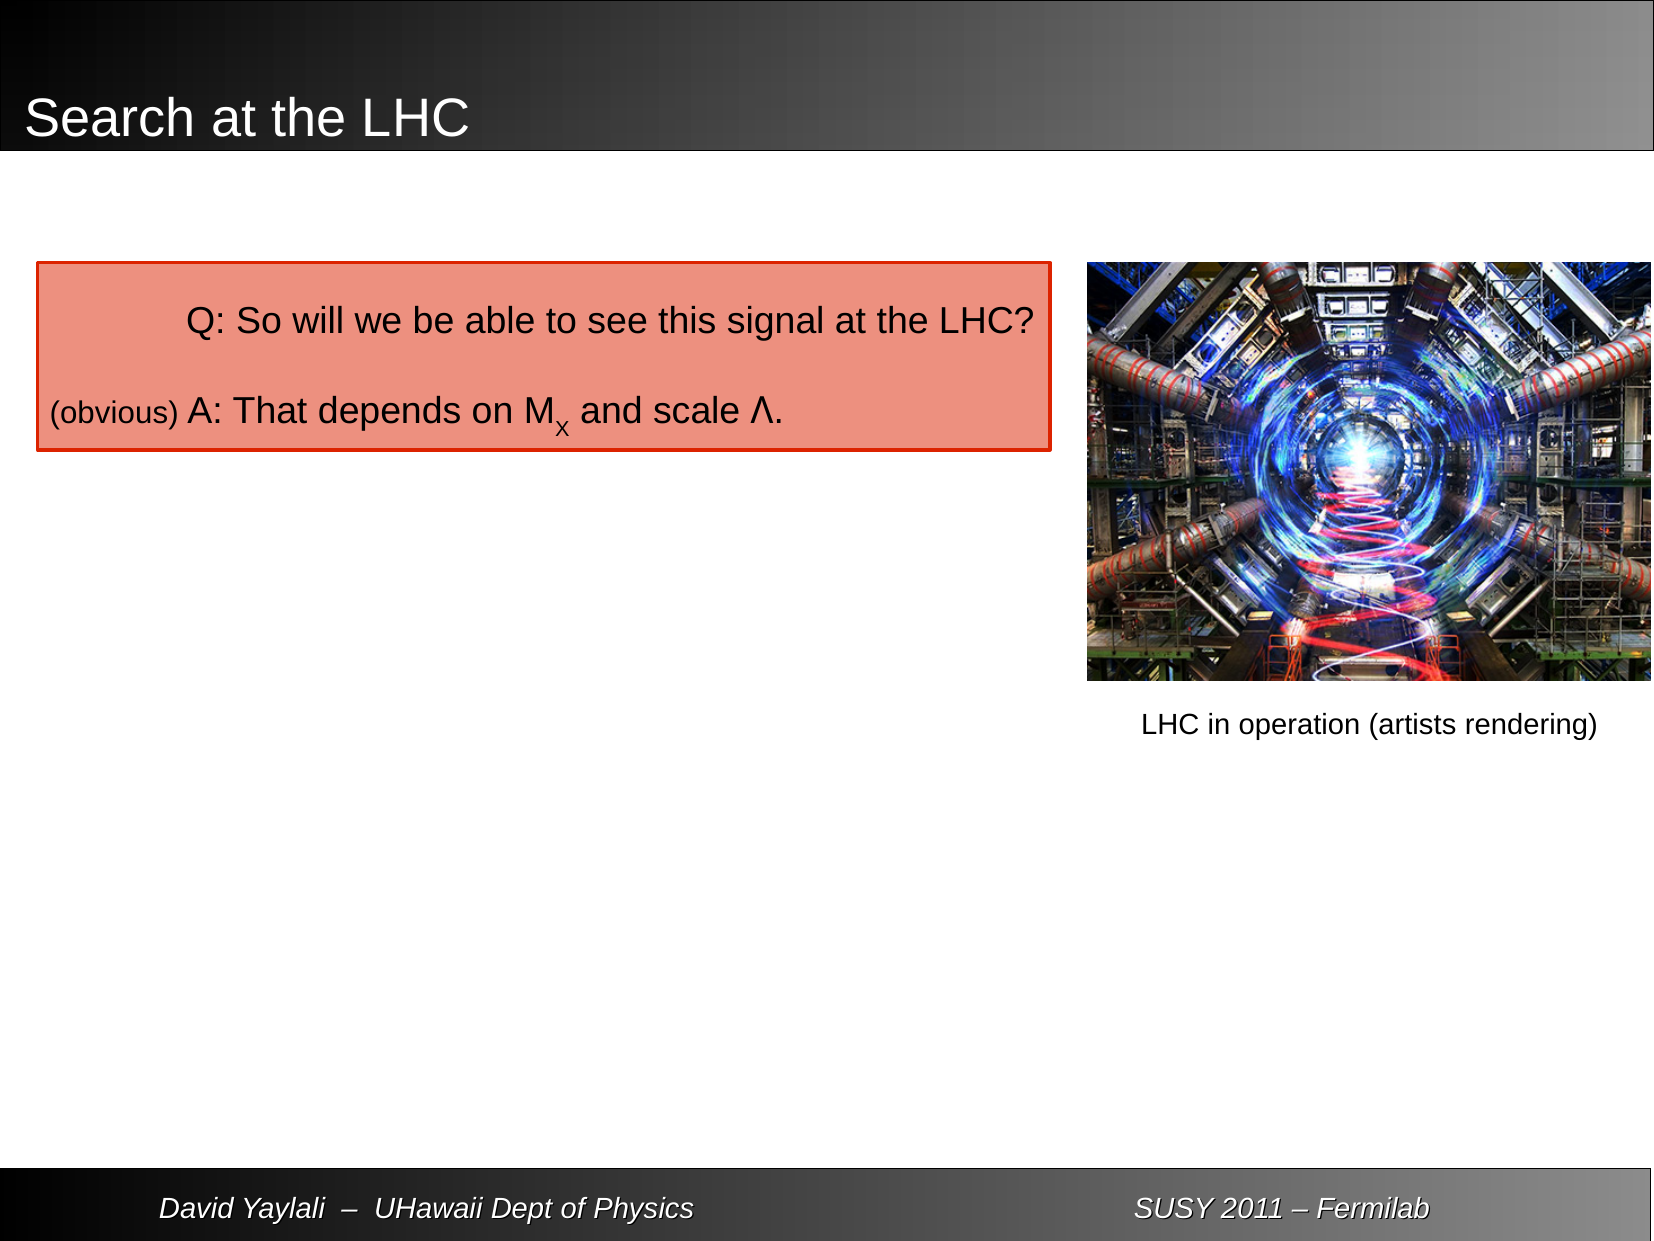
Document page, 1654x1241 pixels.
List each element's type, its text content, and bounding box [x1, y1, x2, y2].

text_box Q: So will we be able to see this signal at the LHC? (obvious) A: That depends on MX and scale Λ. [33, 290, 1051, 451]
text_box LHC in operation (artists rendering) [1125, 699, 1616, 751]
text_box [37, 262, 1051, 290]
picture [1087, 262, 1651, 682]
text_box Search at the LHC [9, 80, 486, 156]
